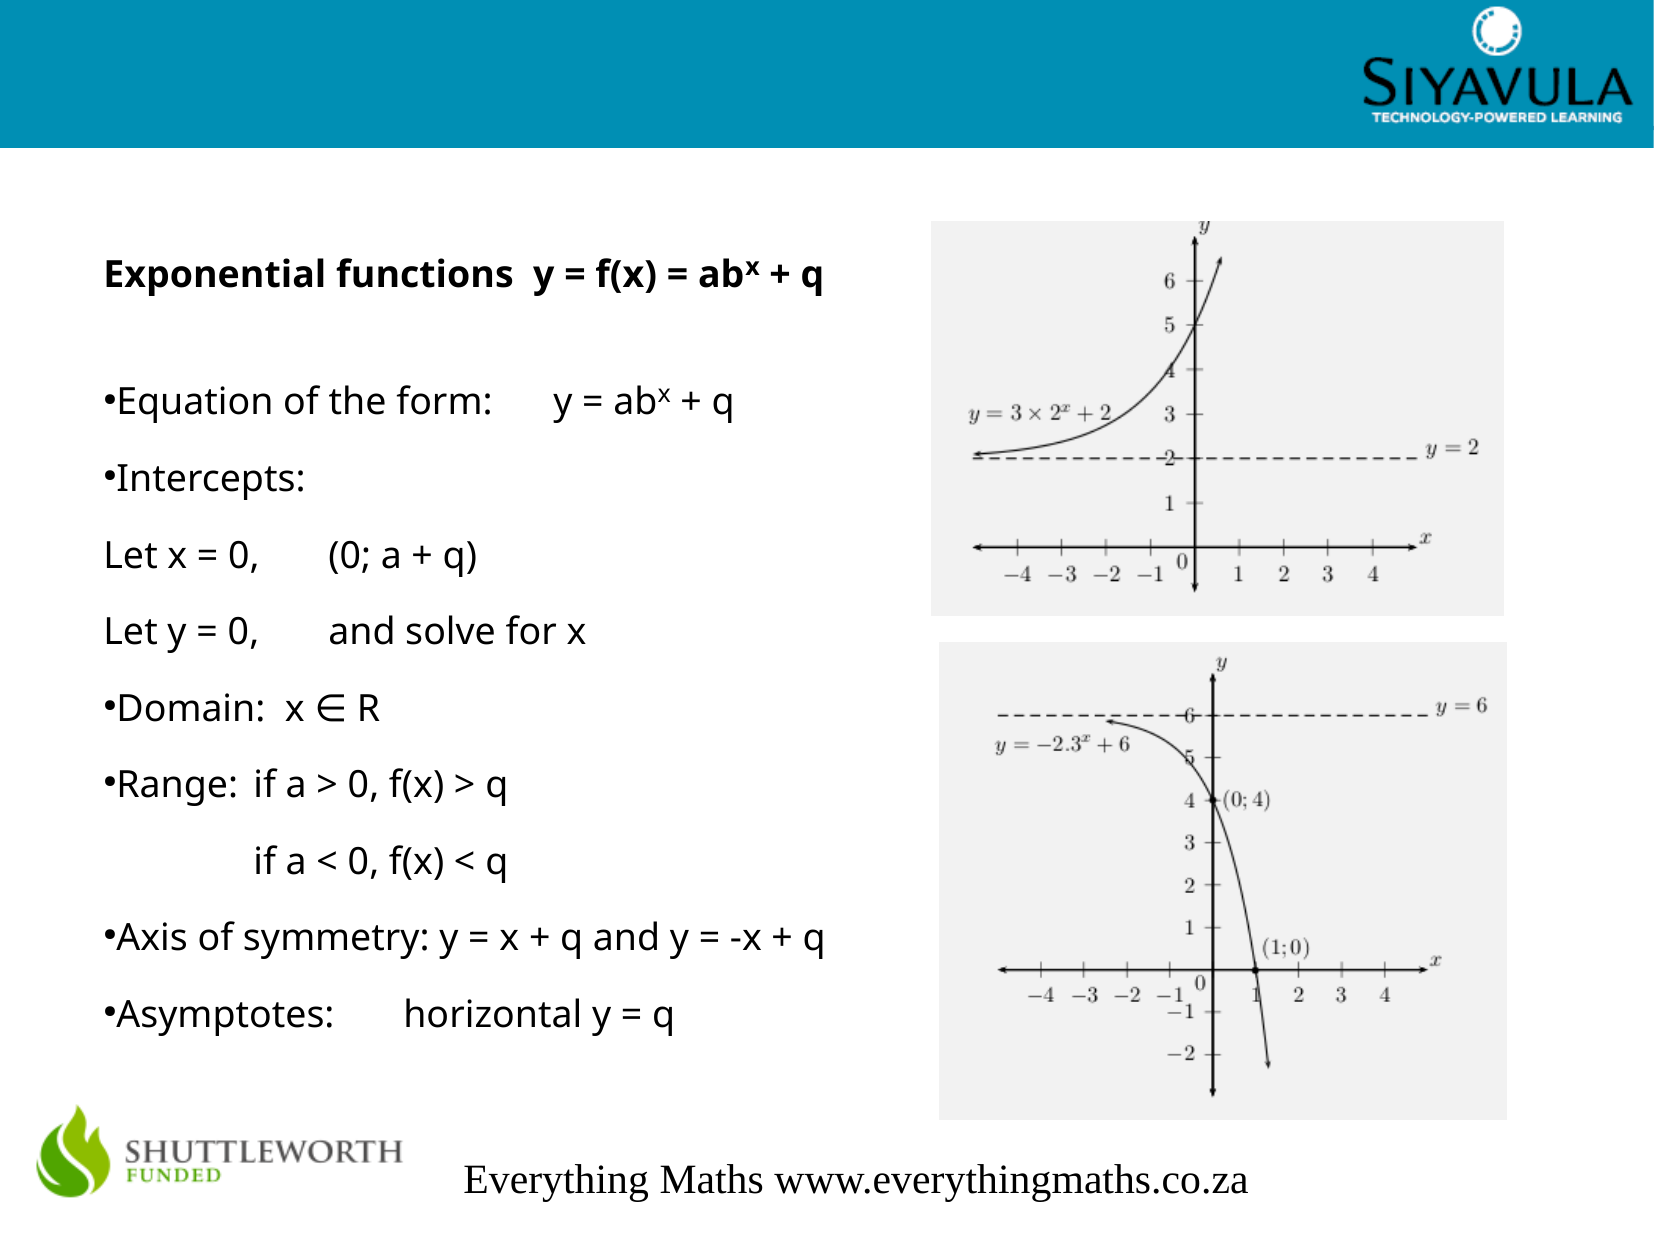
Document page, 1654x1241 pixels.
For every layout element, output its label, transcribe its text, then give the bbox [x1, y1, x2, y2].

picture [939, 642, 1507, 1120]
text_box Exponential functions y = f(x) = abx + q Equation of the form: y = abx + q Intercepts: Let x = 0, (0; a + q) Let y = 0, and solve for x Domain: x ∈ R Range: if a > 0, f(x) > q if a < 0, f(x) < q Axis of symmetry: y = x + q and y = -x + q Asymptotes: horizontal y = q [88, 240, 1565, 1085]
text_box Everything Maths www.everythingmaths.co.za [354, 1151, 1359, 1211]
picture [931, 221, 1504, 616]
